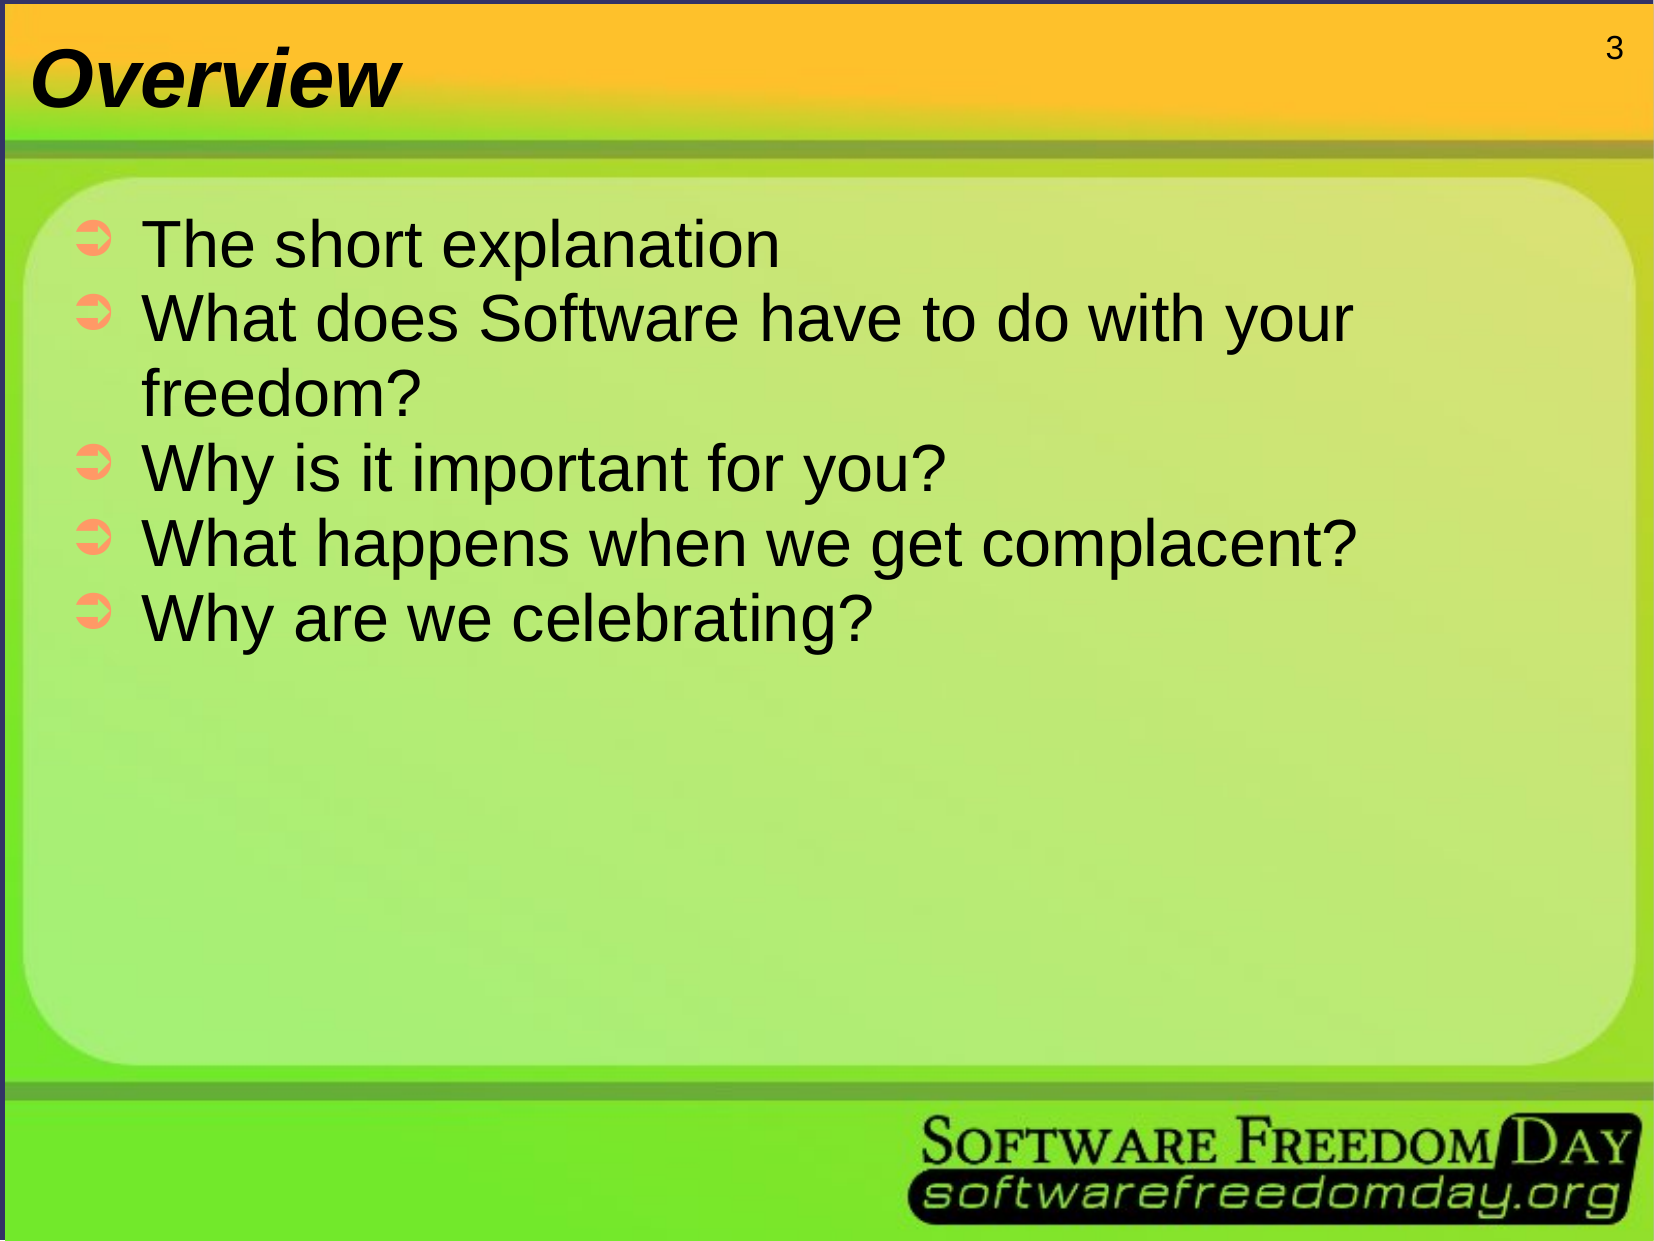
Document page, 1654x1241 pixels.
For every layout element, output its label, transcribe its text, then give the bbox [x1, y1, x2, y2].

picture [5, 4, 1654, 1241]
title Overview [29, 0, 1442, 159]
list The short explanation What does Software have to do with your freedom? Why is it important for you? What happens when we get complacent? Why are we celebrating? [59, 206, 1595, 1026]
